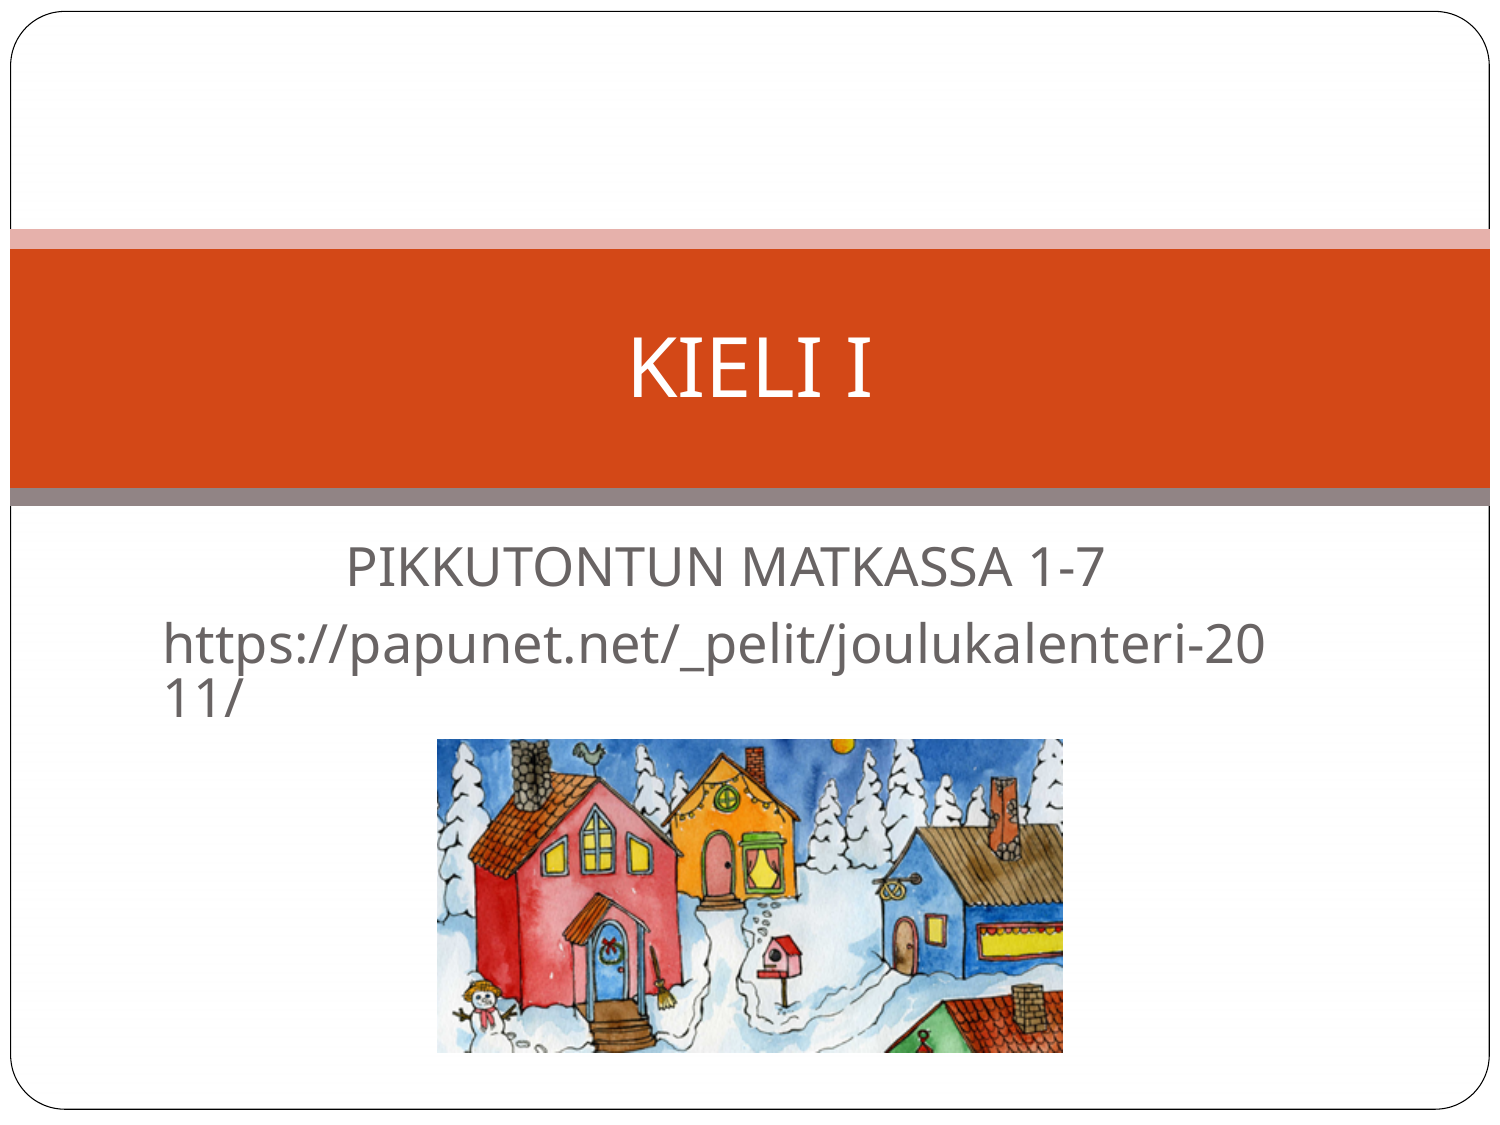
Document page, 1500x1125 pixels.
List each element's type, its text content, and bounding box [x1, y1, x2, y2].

subtitle PIKKUTONTUN MATKASSA 1-7 https://papunet.net/_pelit/joulukalenteri-2011/ [147, 525, 1306, 788]
title KIELI I [75, 247, 1426, 489]
picture [437, 739, 1063, 1053]
